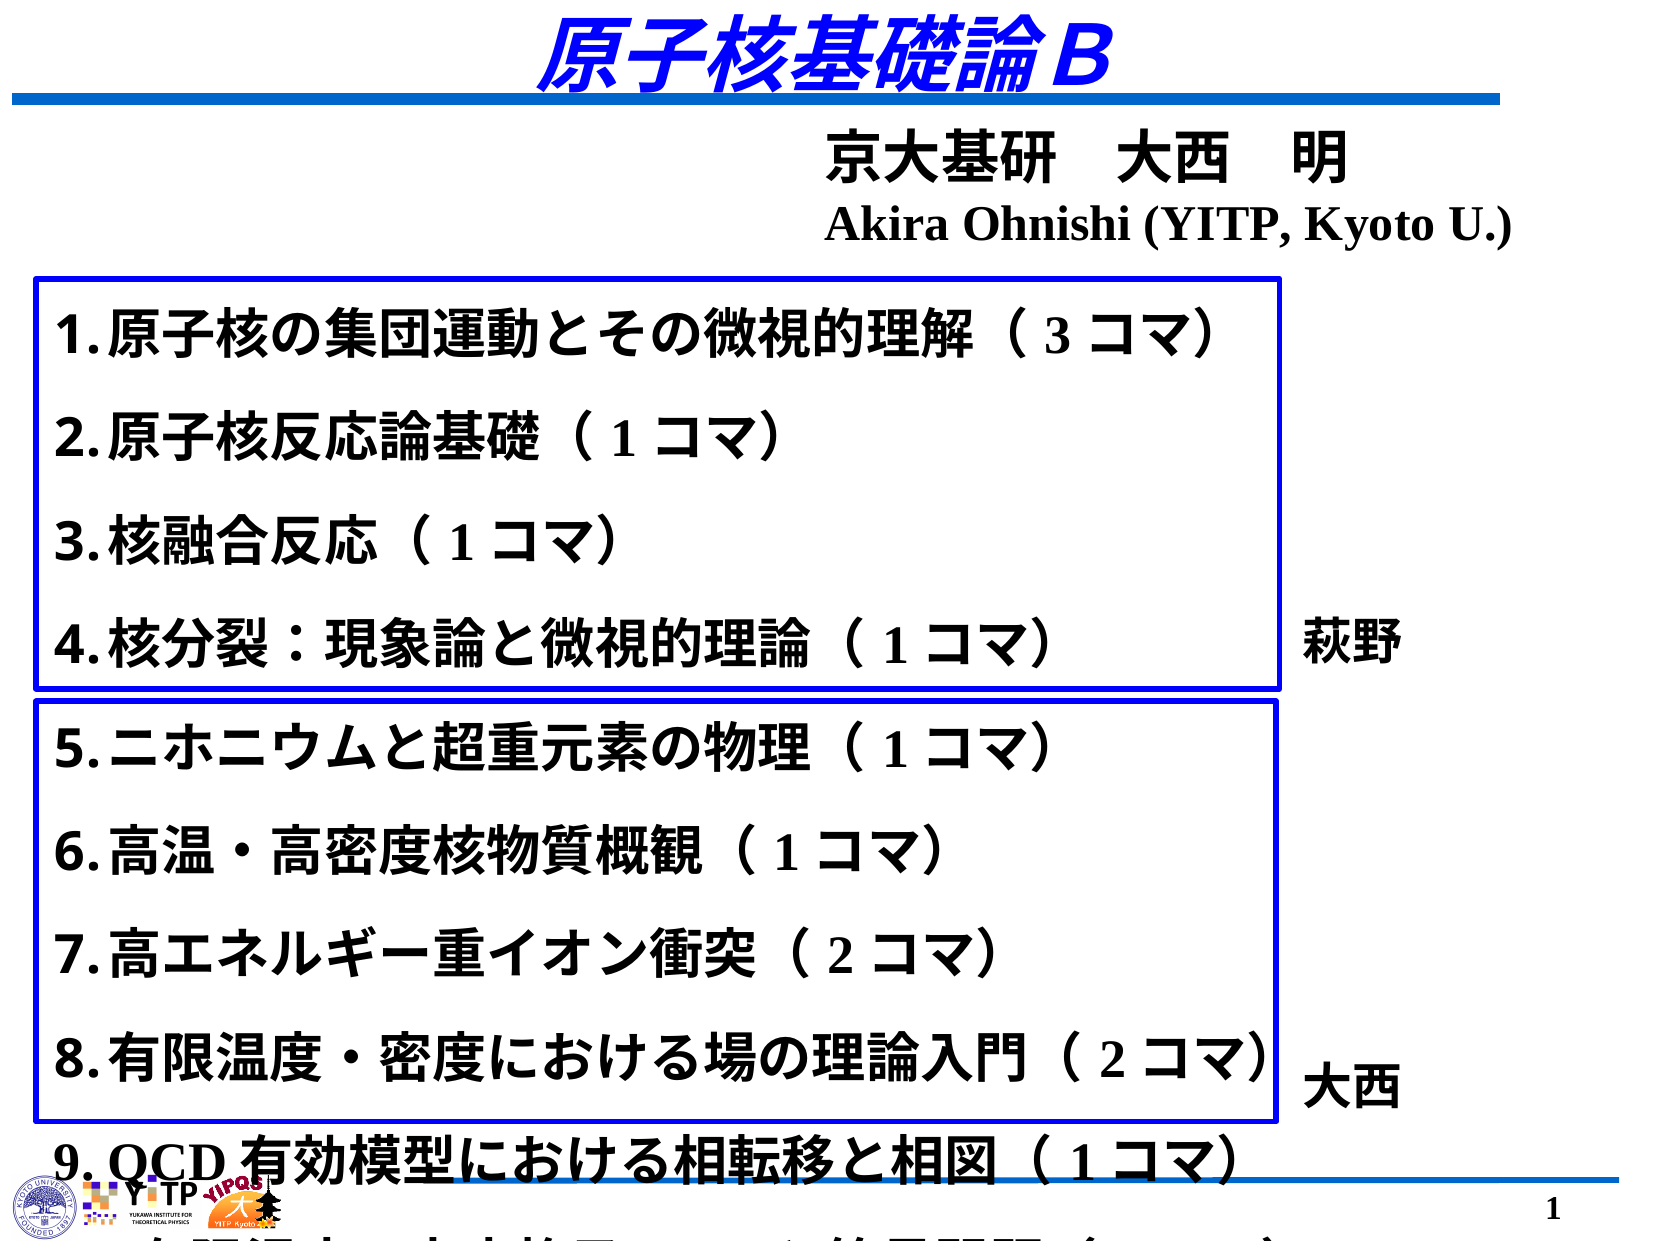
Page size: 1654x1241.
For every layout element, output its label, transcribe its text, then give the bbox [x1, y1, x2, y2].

list 原子核の集団運動とその微視的理解（3コマ） 原子核反応論基礎（1コマ） 核融合反応（1コマ） 核分裂：現象論と微視的理論（1コマ） ニホニウムと超重元素の物理（1コマ） 高温・高密度核物質概観（1コマ） 高エネルギー重イオン衝突（2コマ） 有限温度・密度における場の理論入門（2コマ） QCD有効模型における相転移と相図（1コマ） 有限温度・密度格子QCDと符号問題（1コマ） [39, 704, 1273, 1119]
list 原子核の集団運動とその微視的理解（3コマ） 原子核反応論基礎（1コマ） 核融合反応（1コマ） 核分裂：現象論と微視的理論（1コマ） ニホニウムと超重元素の物理（1コマ） 高温・高密度核物質概観（1コマ） 高エネルギー重イオン衝突（2コマ） 有限温度・密度における場の理論入門（2コマ） QCD有効模型における相転移と相図（1コマ） 有限温度・密度格子QCDと符号問題（1コマ） [36, 290, 1636, 1214]
text_box 京大基研 大西 明 Akira Ohnishi (YITP, Kyoto U.) [824, 111, 1628, 255]
list 原子核の集団運動とその微視的理解（3コマ） 原子核反応論基礎（1コマ） 核融合反応（1コマ） 核分裂：現象論と微視的理論（1コマ） ニホニウムと超重元素の物理（1コマ） 高温・高密度核物質概観（1コマ） 高エネルギー重イオン衝突（2コマ） 有限温度・密度における場の理論入門（2コマ） QCD有効模型における相転移と相図（1コマ） 有限温度・密度格子QCDと符号問題（1コマ） [39, 290, 1277, 686]
picture [11, 1174, 281, 1241]
text_box 萩野 [1302, 601, 1429, 677]
text_box 大西 [1302, 1046, 1431, 1122]
title 原子核基礎論Ｂ [0, 0, 1654, 99]
